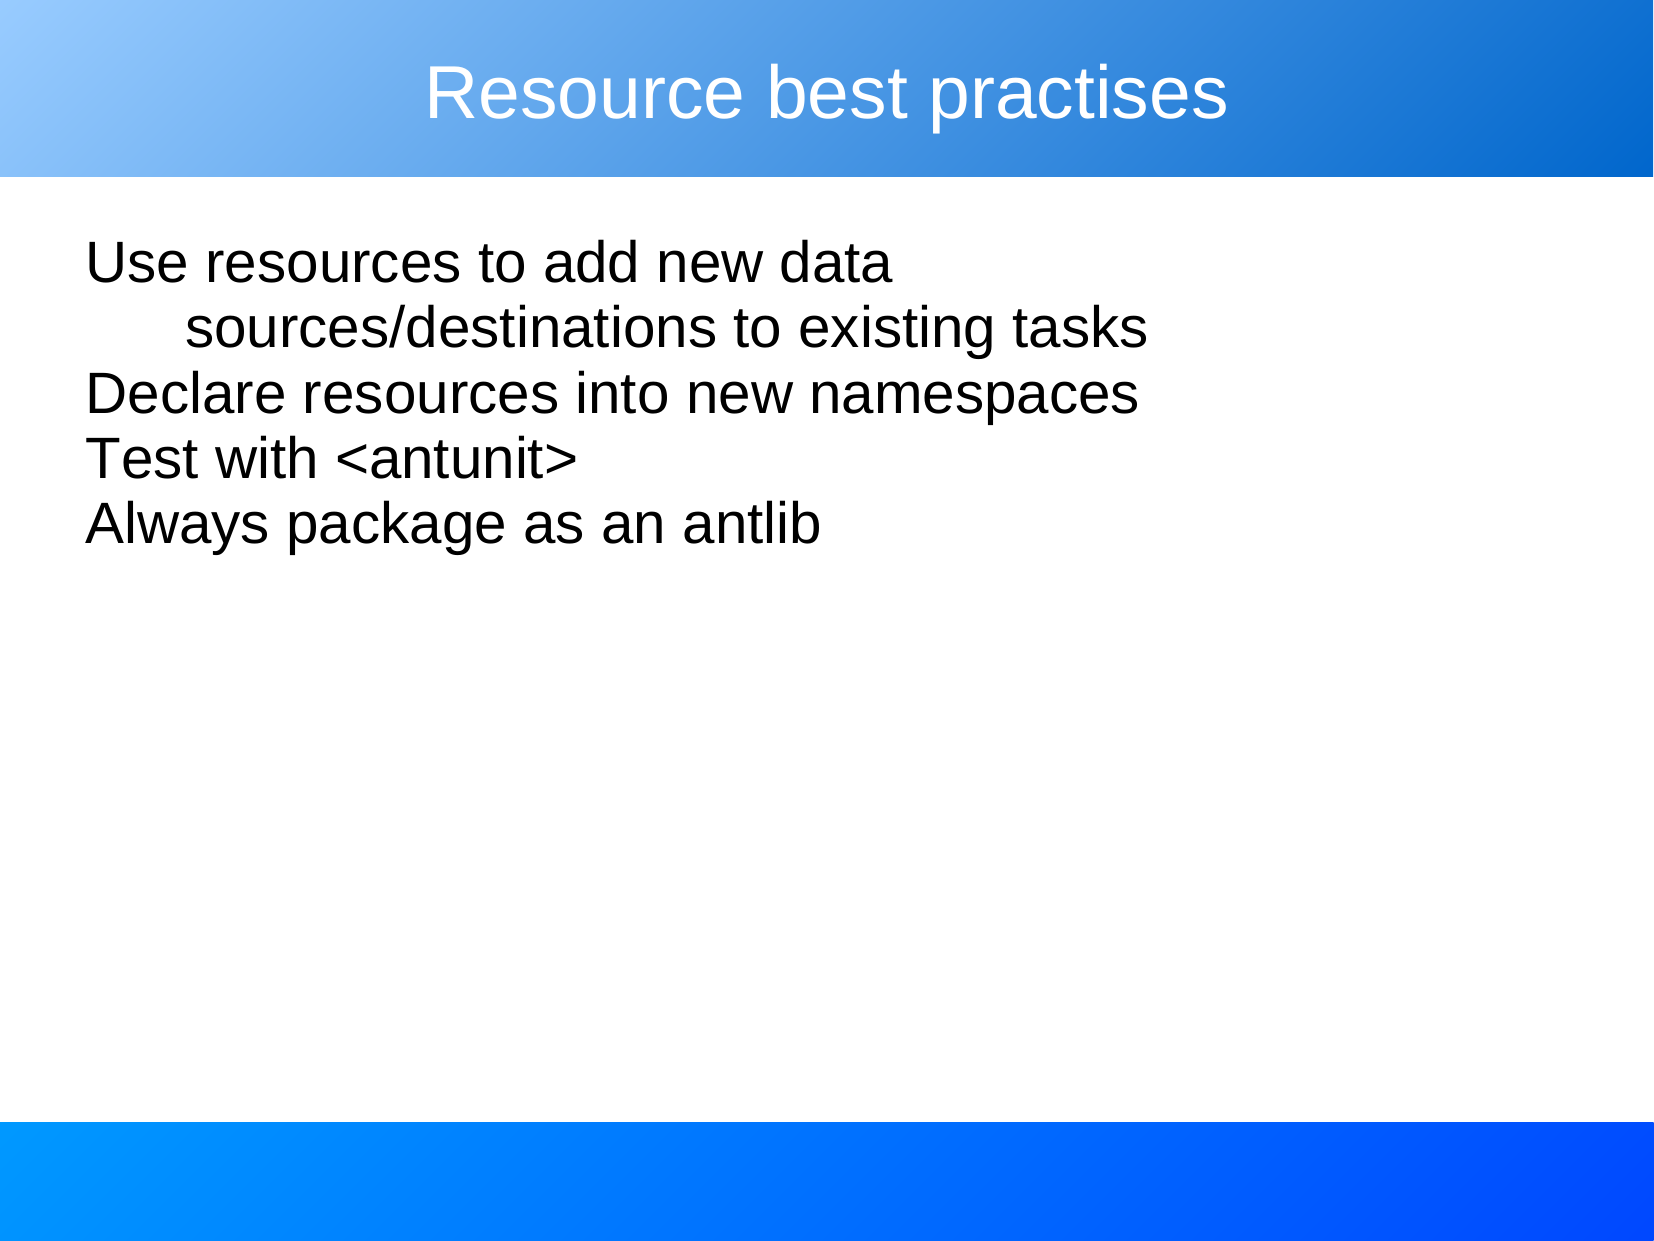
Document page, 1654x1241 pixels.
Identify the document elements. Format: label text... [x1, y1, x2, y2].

title Resource best practises [82, 22, 1571, 163]
list Use resources to add new data sources/destinations to existing tasks Declare resources into new namespaces Test with <antunit> Always package as an antlib [60, 230, 1300, 1093]
